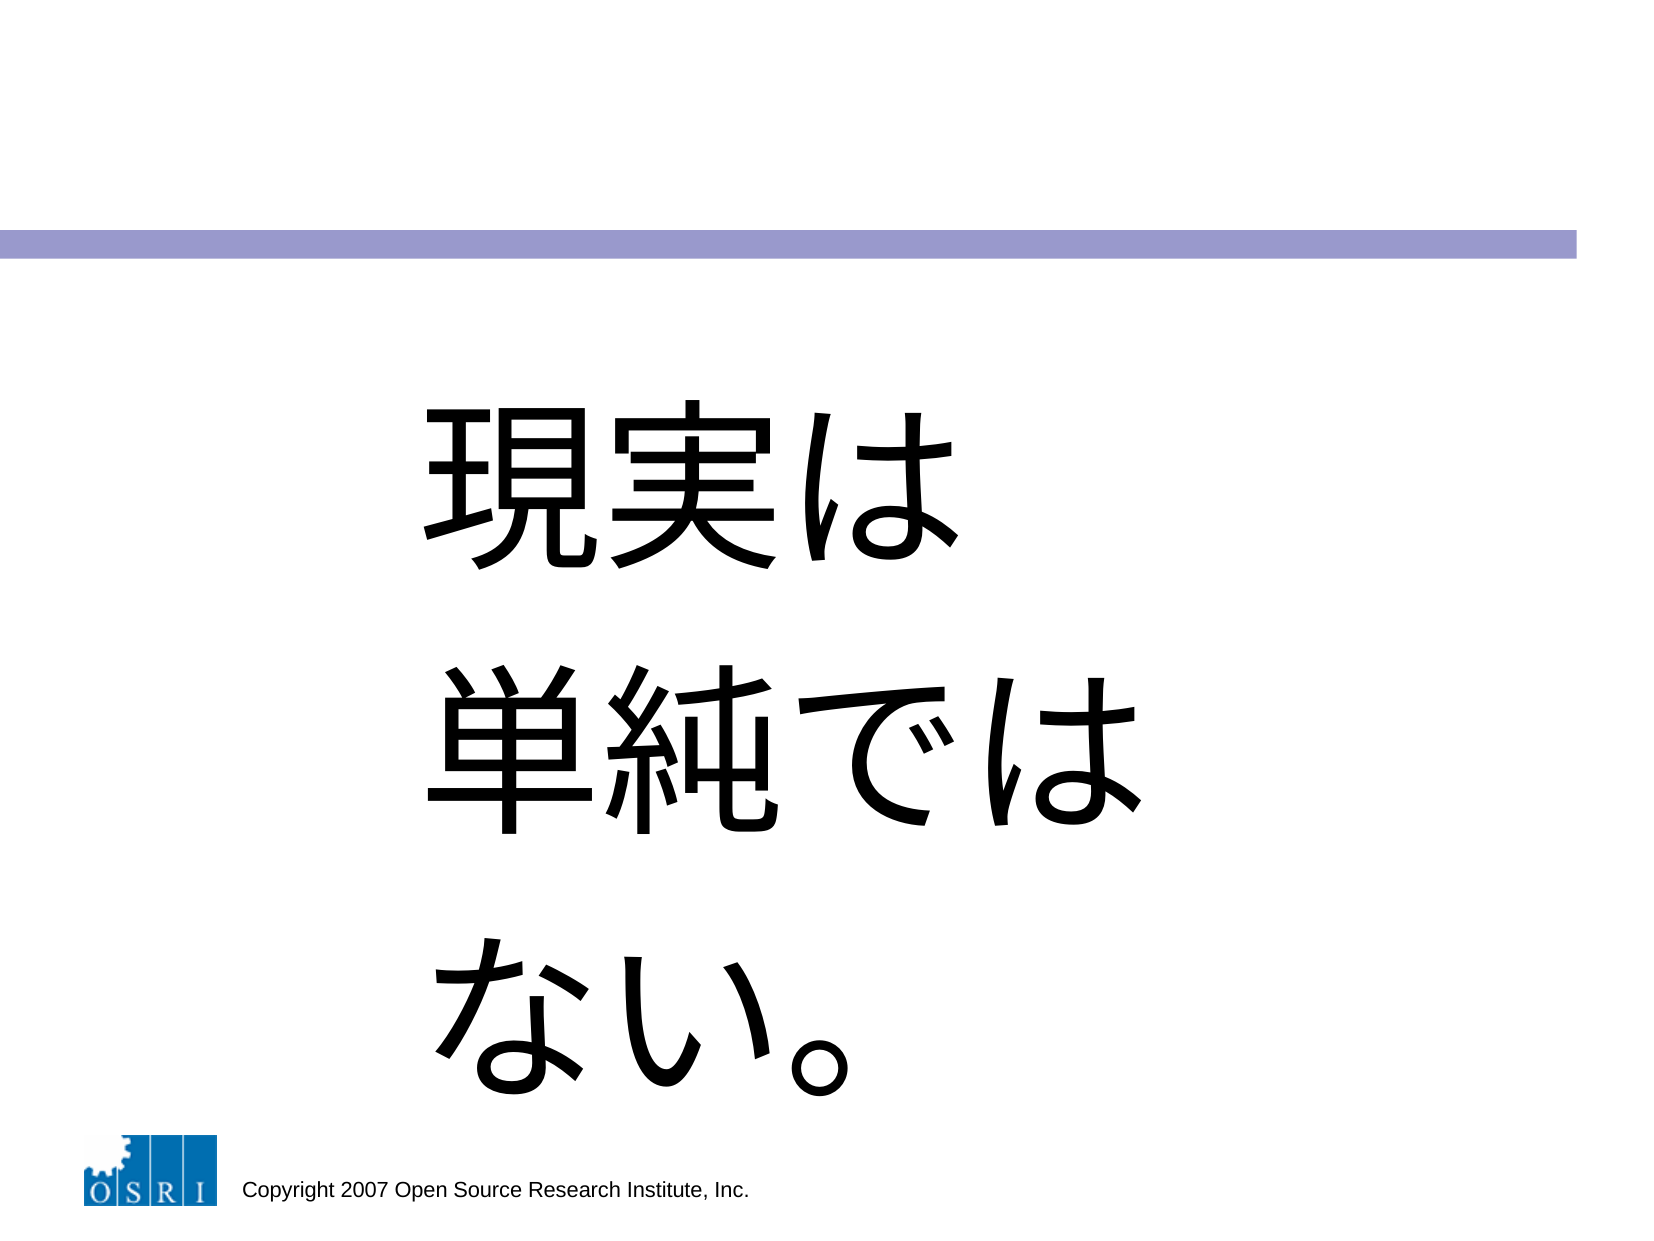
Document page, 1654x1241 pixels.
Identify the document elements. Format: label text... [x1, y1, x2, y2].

text_box 現実は 単純では ない。 [403, 334, 1239, 900]
picture [84, 1135, 217, 1206]
